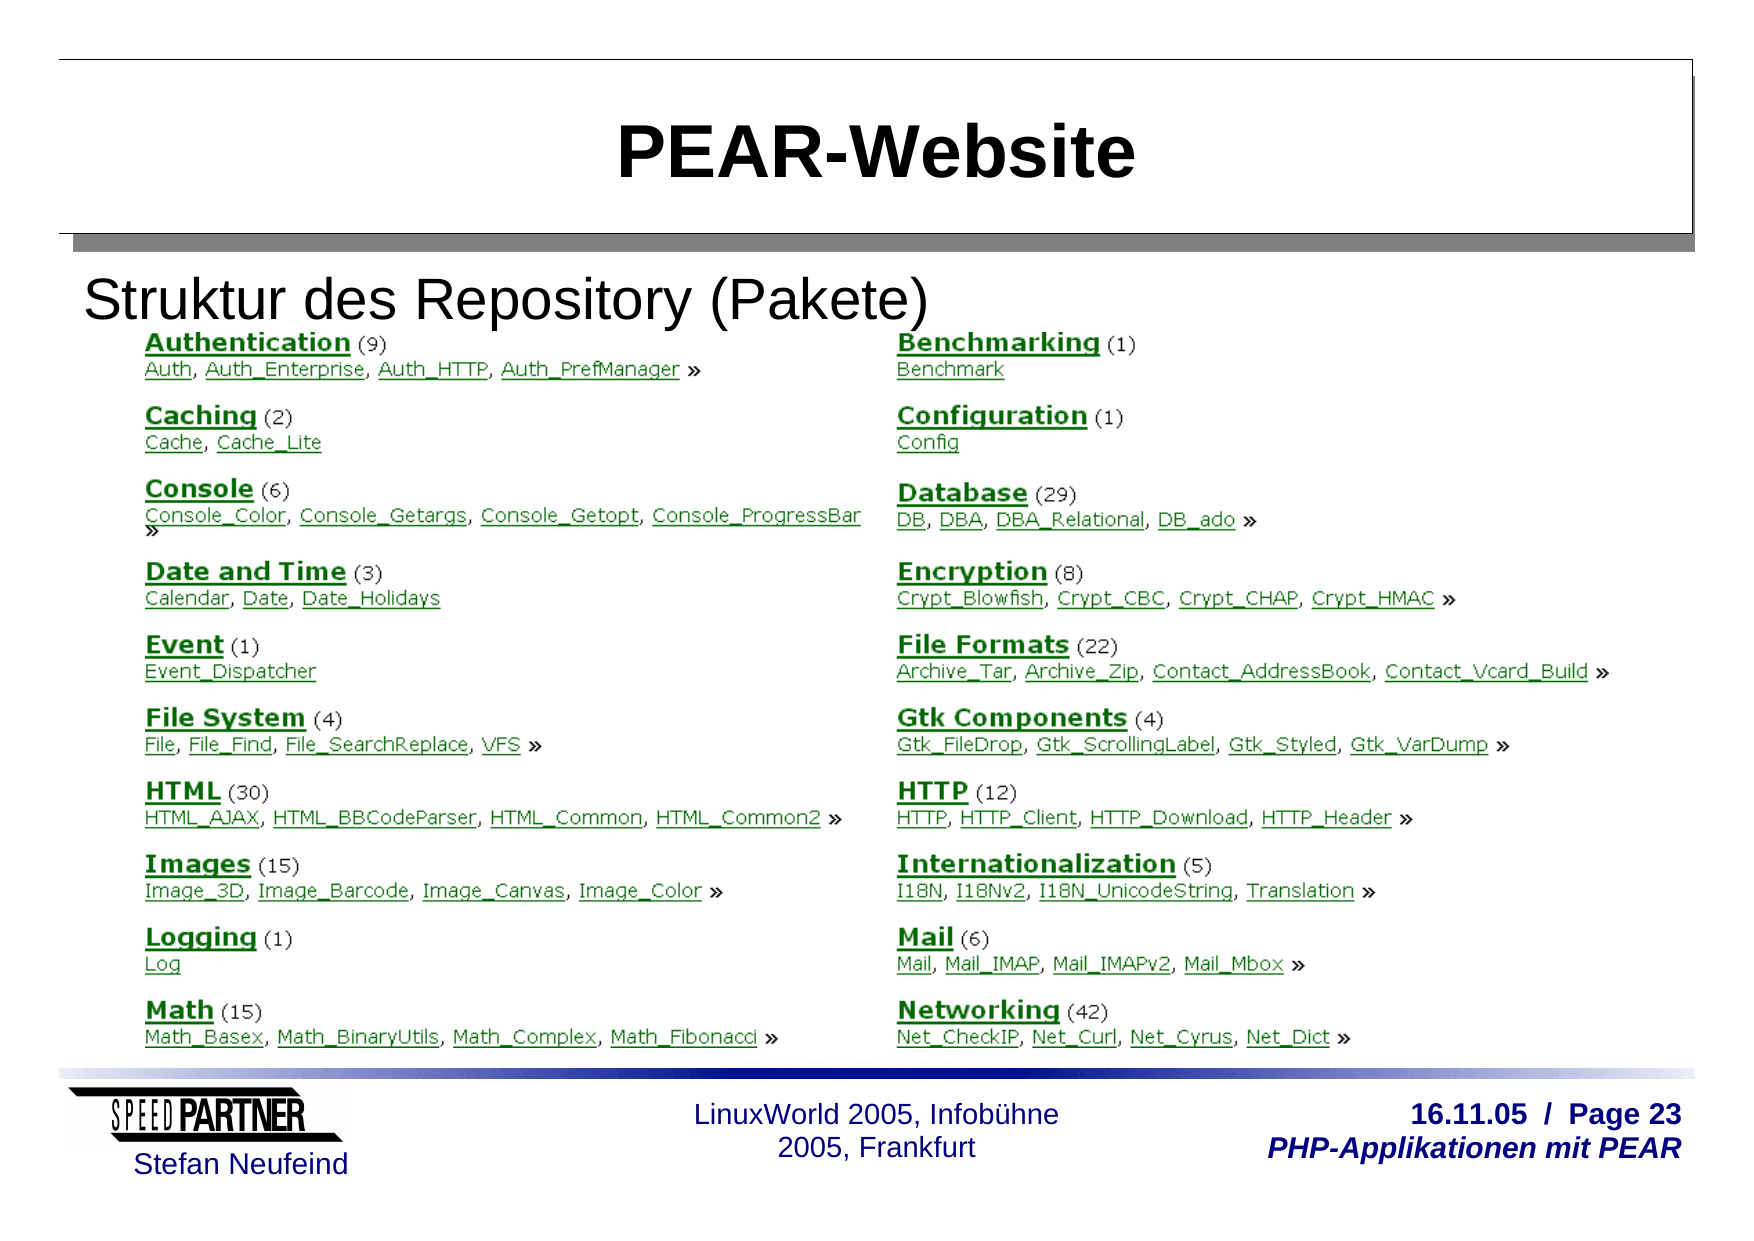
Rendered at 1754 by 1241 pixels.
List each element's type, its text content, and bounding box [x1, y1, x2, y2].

list Struktur des Repository (Pakete) [71, 266, 1695, 1049]
picture [64, 1082, 348, 1146]
picture [145, 332, 1609, 1049]
title PEAR-Website [59, 59, 1695, 244]
picture [59, 1068, 1695, 1079]
